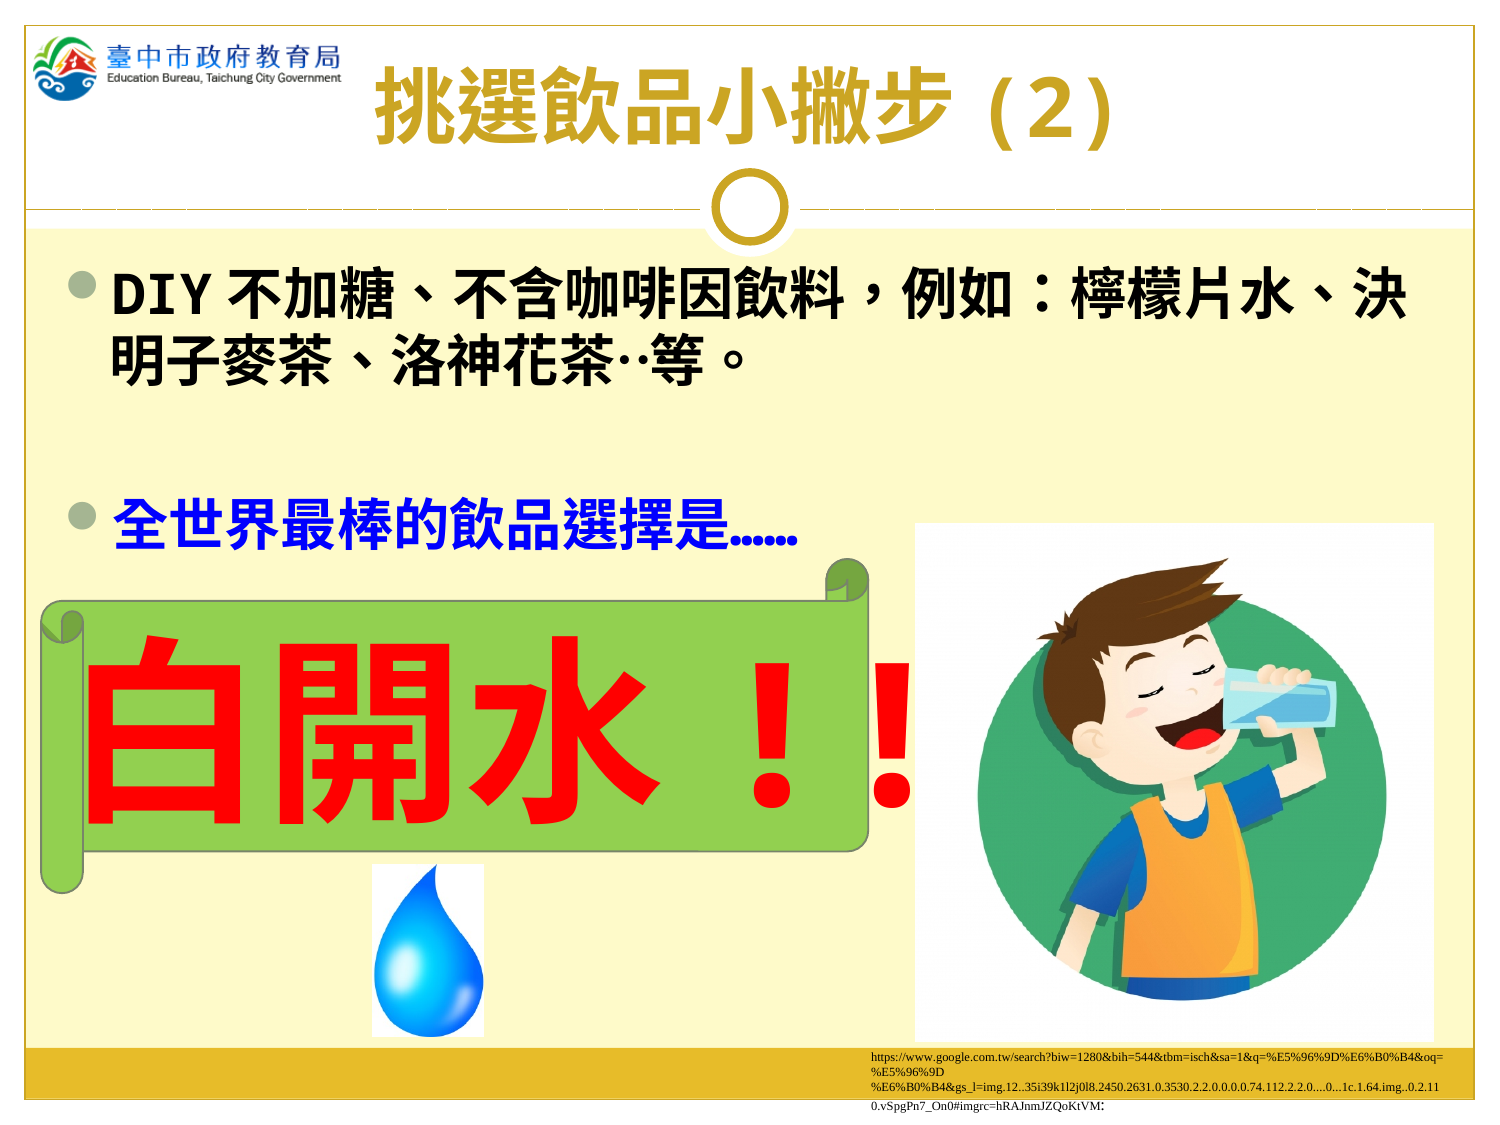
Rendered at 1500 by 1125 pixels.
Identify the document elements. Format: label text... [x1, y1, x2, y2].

text_box https://www.google.com.tw/search?biw=1280&bih=544&tbm=isch&sa=1&q=%E5%96%9D%E6%B0%B4&oq=%E5%96%9D%E6%B0%B4&gs_l=img.12..35i39k1l2j0l8.2450.2631.0.3530.2.2.0.0.0.0.74.112.2.2.0....0...1c.1.64.img..0.2.110.vSpgPn7_On0#imgrc=hRAJnmJZQoKtVM: [856, 1041, 1459, 1122]
title 挑選飲品小撇步(2) [49, 37, 1450, 162]
picture [29, 30, 348, 103]
list DIY不加糖、不含咖啡因飲料，例如：檸檬片水、決明子麥茶、洛神花茶…等。 全世界最棒的飲品選擇是…… 白開水!! [49, 250, 1445, 1001]
picture [915, 523, 1434, 1041]
picture [372, 864, 484, 1037]
text_box [41, 605, 49, 889]
